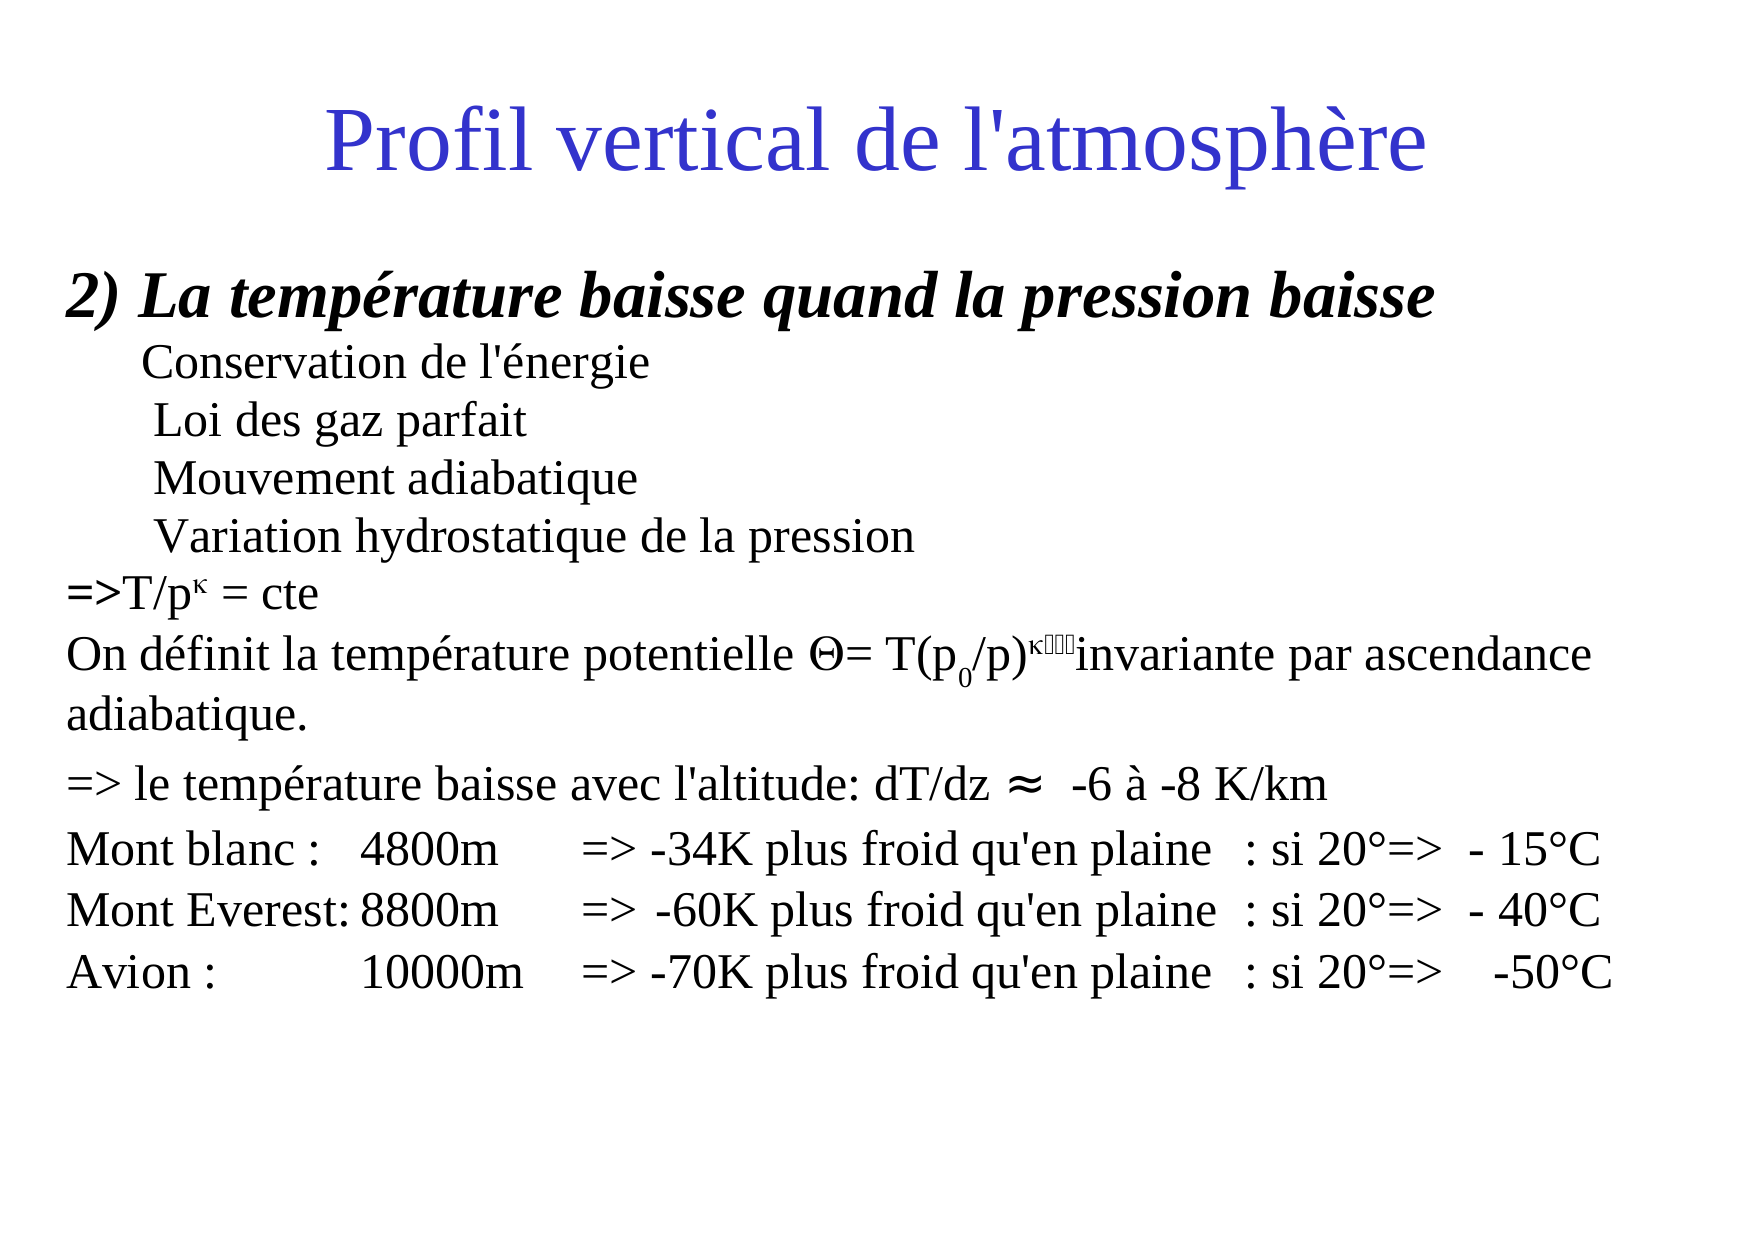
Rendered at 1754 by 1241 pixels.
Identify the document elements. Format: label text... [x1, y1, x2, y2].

text_box 2) La température baisse quand la pression baisse Conservation de l'énergie Loi des gaz parfait Mouvement adiabatique Variation hydrostatique de la pression =>T/p = cte On définit la température potentielle = T(p0/p)invariante par ascendance adiabatique. => le température baisse avec l'altitude: dT/dz ≈-6 à -8 K/km Mont blanc : 4800m => -34K plus froid qu'en plaine : si 20°=>- 15°C Mont Everest: 8800m => -60K plus froid qu'en plaine : si 20°=>- 40°C Avion : 10000m => -70K plus froid qu'en plaine : si 20°=>-50°C [51, 253, 1694, 1007]
title Profil vertical de l'atmosphère [128, 64, 1627, 219]
